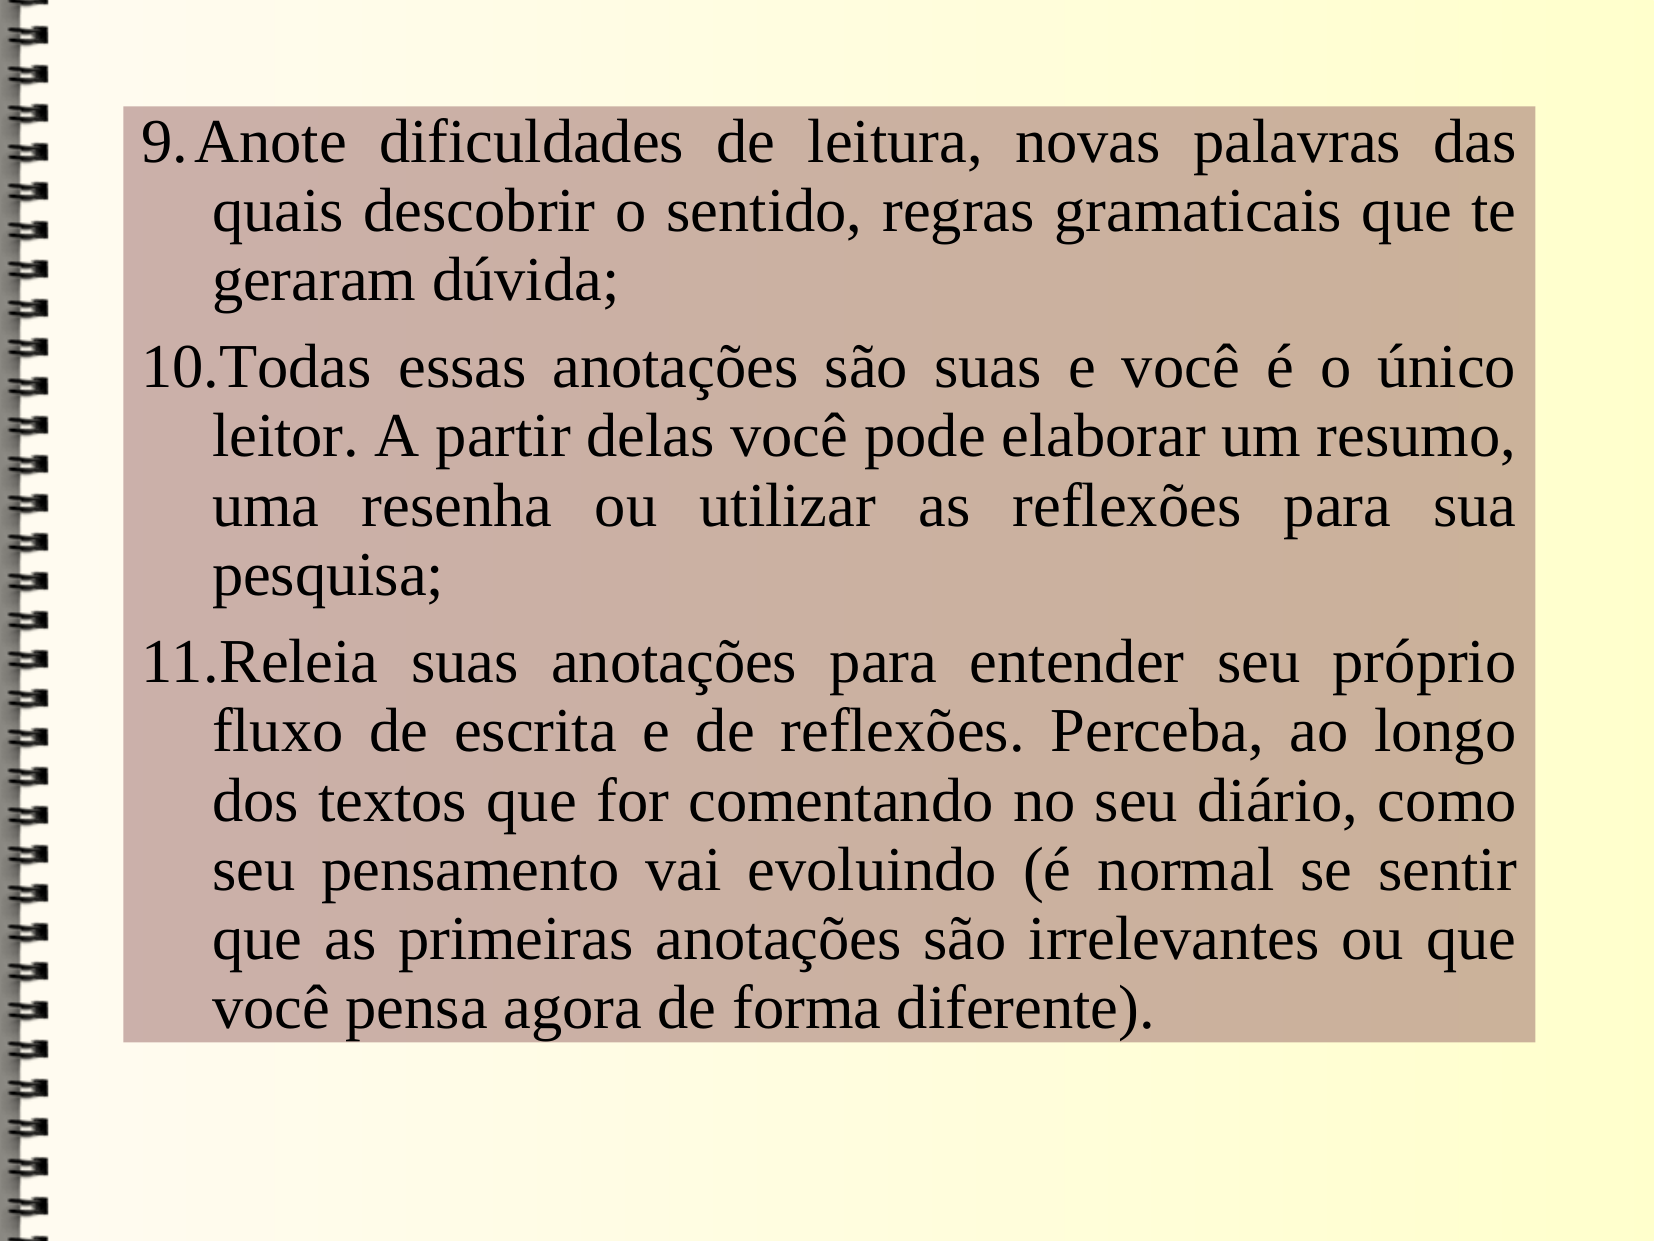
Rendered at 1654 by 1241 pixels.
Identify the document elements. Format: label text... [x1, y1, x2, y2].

list Anote dificuldades de leitura, novas palavras das quais descobrir o sentido, regras gramaticais que te geraram dúvida; Todas essas anotações são suas e você é o único leitor. A partir delas você pode elaborar um resumo, uma resenha ou utilizar as reflexões para sua pesquisa; Releia suas anotações para entender seu próprio fluxo de escrita e de reflexões. Perceba, ao longo dos textos que for comentando no seu diário, como seu pensamento vai evoluindo (é normal se sentir que as primeiras anotações são irrelevantes ou que você pensa agora de forma diferente). [123, 106, 1536, 1040]
picture [0, 0, 1654, 1241]
